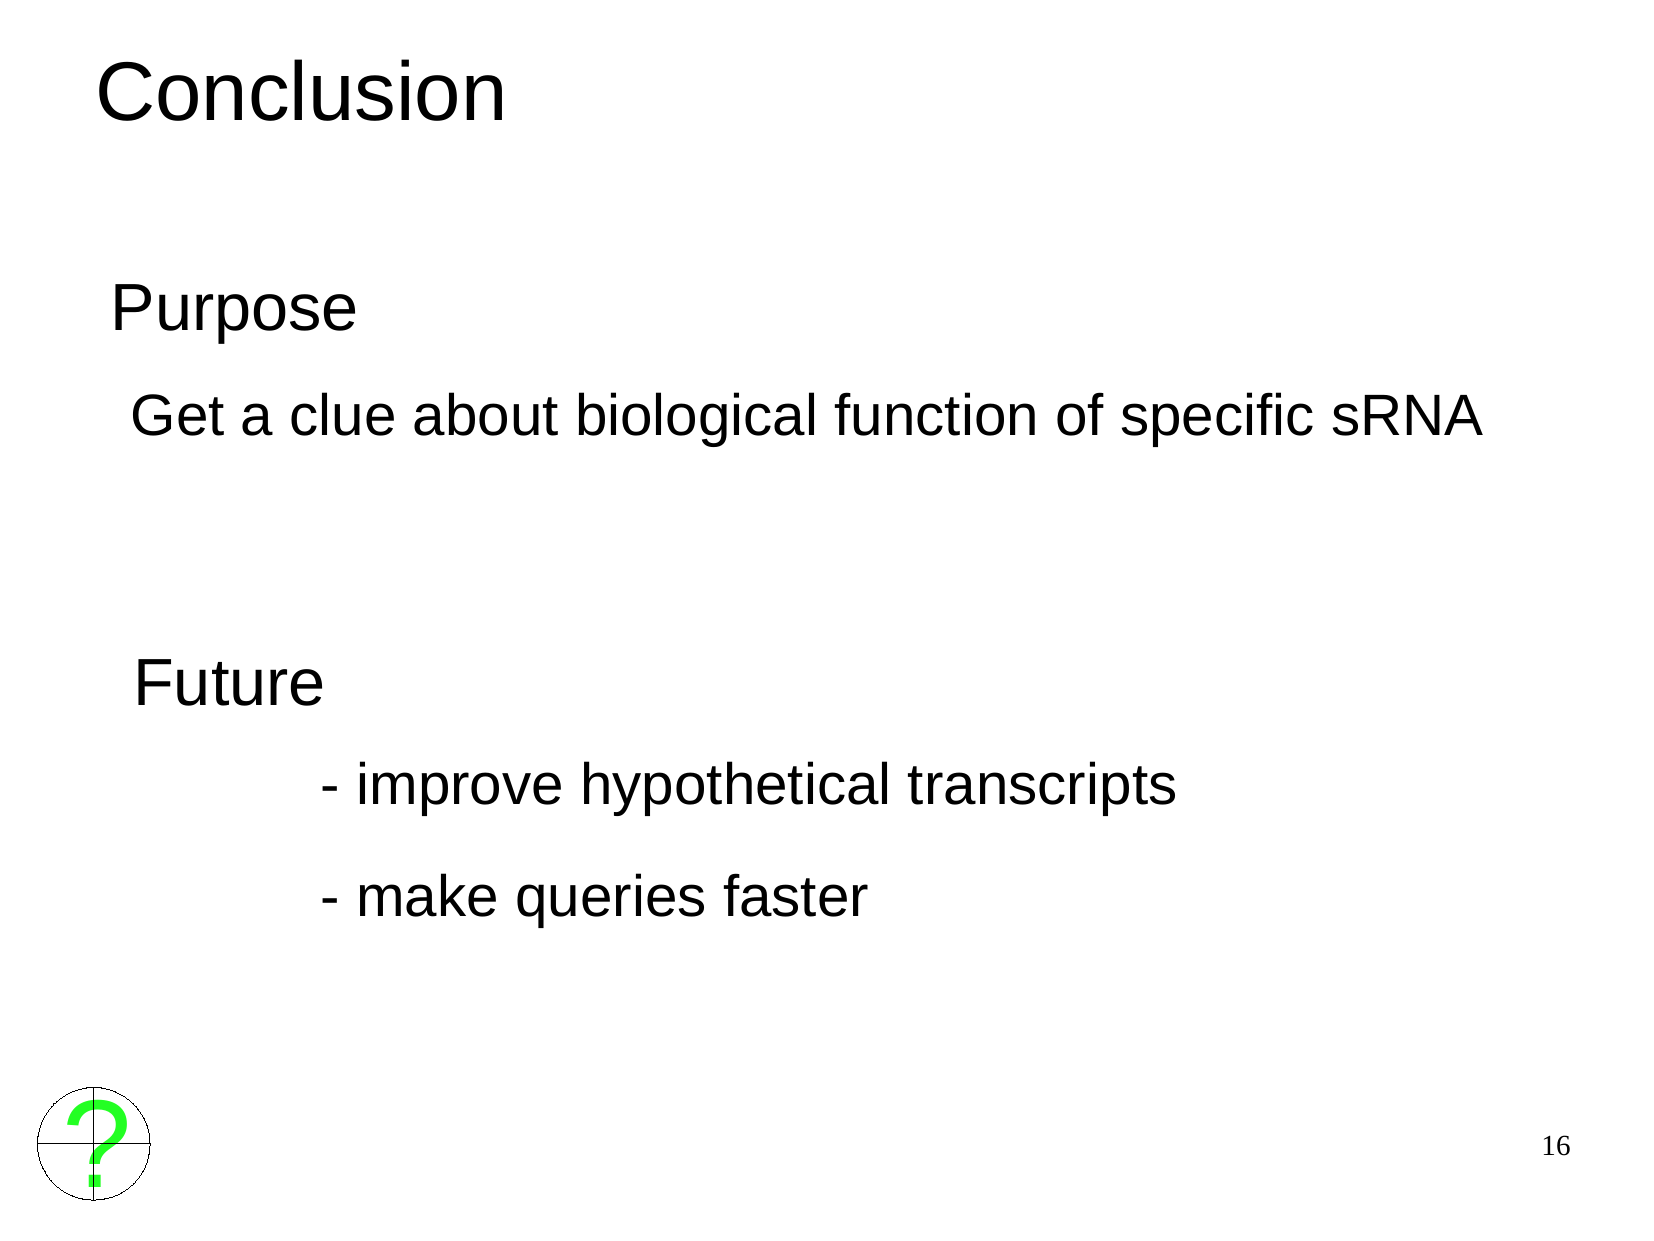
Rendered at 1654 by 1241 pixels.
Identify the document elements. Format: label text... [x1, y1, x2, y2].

text_box ? [37, 1144, 93, 1201]
text_box Purpose [90, 262, 376, 353]
text_box Conclusion [75, 37, 523, 146]
text_box ? [94, 1087, 151, 1143]
text_box - make queries faster [300, 856, 901, 937]
text_box ? [94, 1144, 151, 1201]
text_box Get a clue about biological function of specific sRNA [110, 375, 1501, 455]
text_box ? [37, 1087, 93, 1143]
text_box Future [112, 637, 342, 728]
text_box ? [94, 1109, 116, 1143]
text_box ? [94, 1144, 101, 1150]
text_box - improve hypothetical transcripts [300, 744, 1194, 824]
